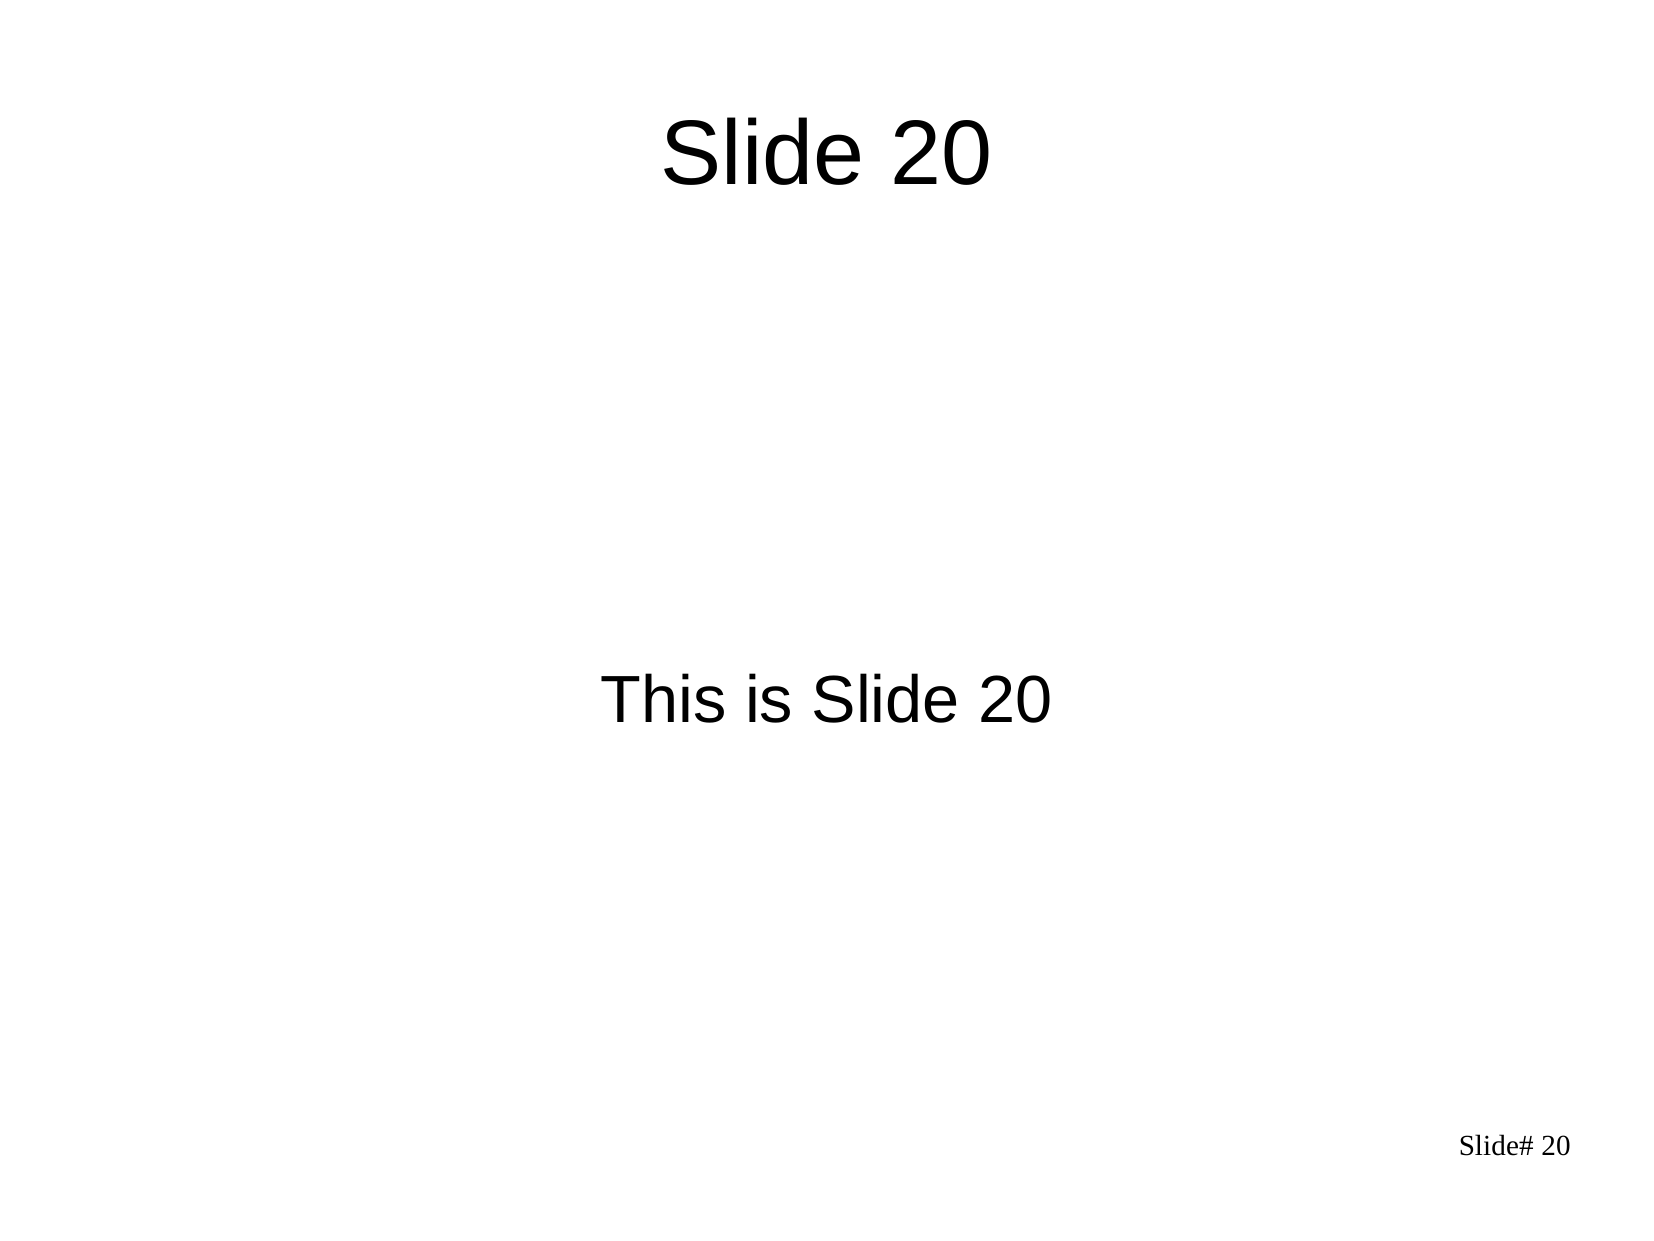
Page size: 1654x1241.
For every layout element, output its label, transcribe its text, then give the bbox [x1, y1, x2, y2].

subtitle This is Slide 20 [82, 290, 1571, 1109]
title Slide 20 [82, 49, 1571, 257]
